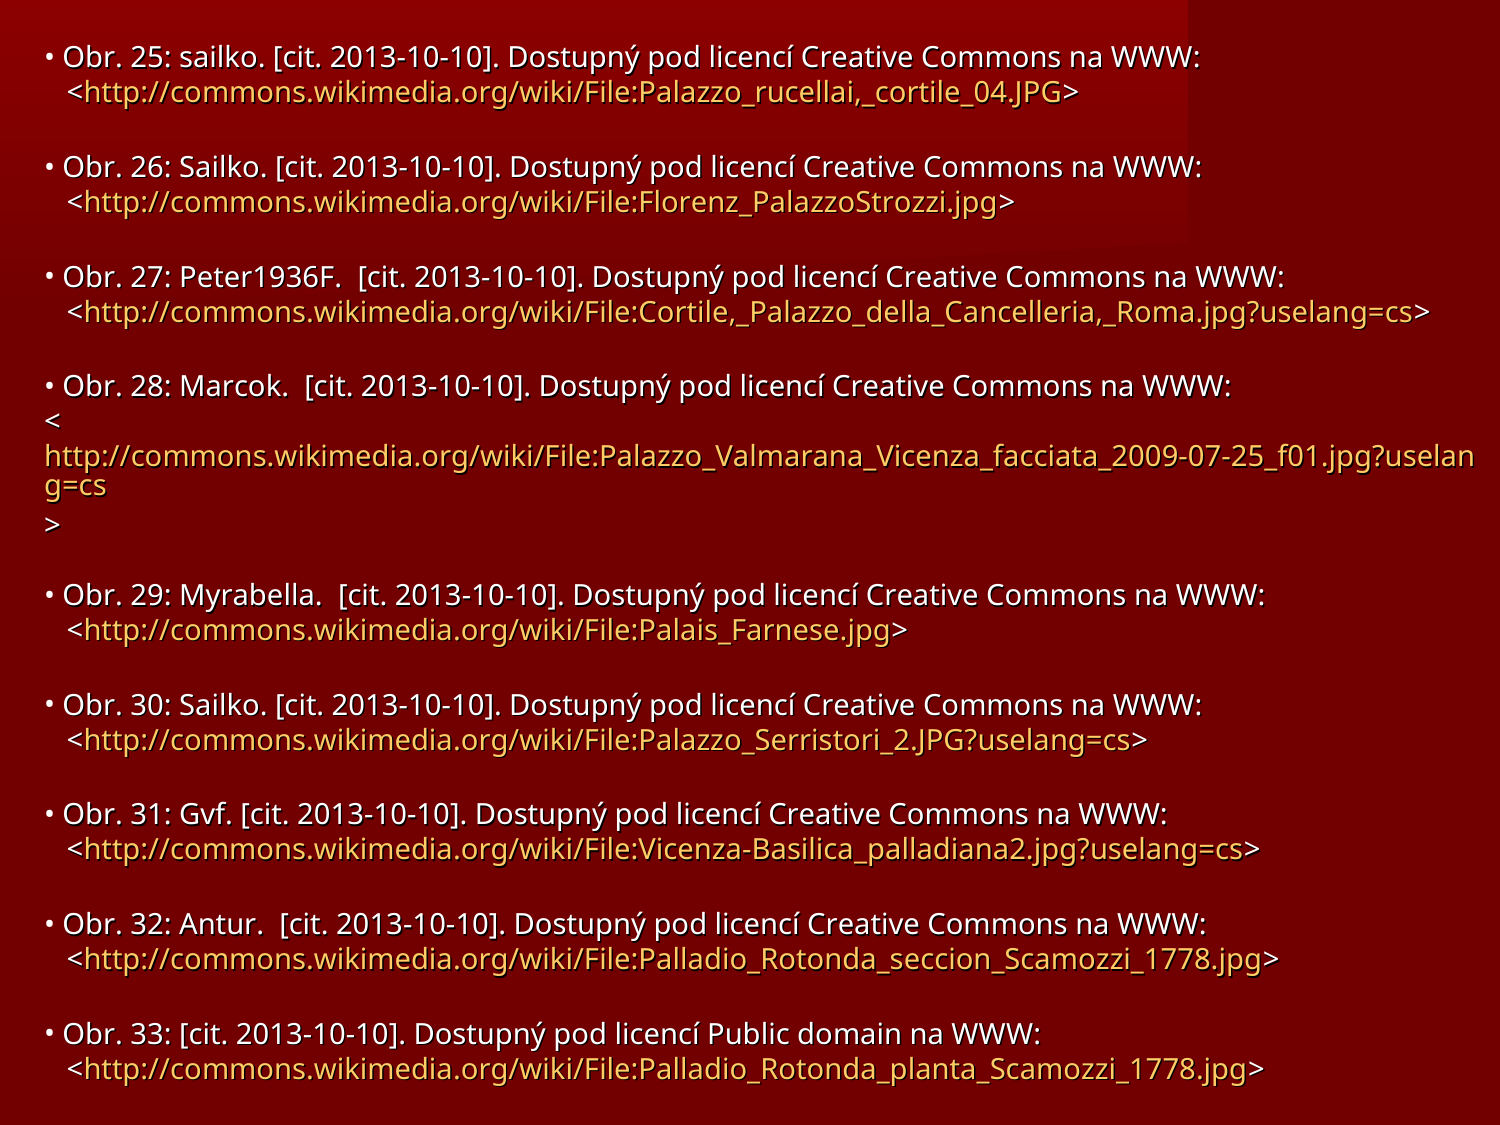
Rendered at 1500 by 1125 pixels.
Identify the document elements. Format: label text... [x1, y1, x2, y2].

text_box Obr. 25: sailko. [cit. 2013-10-10]. Dostupný pod licencí Creative Commons na WWW: <http://commons.wikimedia.org/wiki/File:Palazzo_rucellai,_cortile_04.JPG> Obr. 26: Sailko. [cit. 2013-10-10]. Dostupný pod licencí Creative Commons na WWW: <http://commons.wikimedia.org/wiki/File:Florenz_PalazzoStrozzi.jpg> Obr. 27: Peter1936F. [cit. 2013-10-10]. Dostupný pod licencí Creative Commons na WWW: <http://commons.wikimedia.org/wiki/File:Cortile,_Palazzo_della_Cancelleria,_Roma.jpg?uselang=cs> Obr. 28: Marcok. [cit. 2013-10-10]. Dostupný pod licencí Creative Commons na WWW: <http://commons.wikimedia.org/wiki/File:Palazzo_Valmarana_Vicenza_facciata_2009-07-25_f01.jpg?uselang=cs> Obr. 29: Myrabella. [cit. 2013-10-10]. Dostupný pod licencí Creative Commons na WWW: <http://commons.wikimedia.org/wiki/File:Palais_Farnese.jpg> Obr. 30: Sailko. [cit. 2013-10-10]. Dostupný pod licencí Creative Commons na WWW: <http://commons.wikimedia.org/wiki/File:Palazzo_Serristori_2.JPG?uselang=cs> Obr. 31: Gvf. [cit. 2013-10-10]. Dostupný pod licencí Creative Commons na WWW: <http://commons.wikimedia.org/wiki/File:Vicenza-Basilica_palladiana2.jpg?uselang=cs> Obr. 32: Antur. [cit. 2013-10-10]. Dostupný pod licencí Creative Commons na WWW: <http://commons.wikimedia.org/wiki/File:Palladio_Rotonda_seccion_Scamozzi_1778.jpg> Obr. 33: [cit. 2013-10-10]. Dostupný pod licencí Public domain na WWW: <http://commons.wikimedia.org/wiki/File:Palladio_Rotonda_planta_Scamozzi_1778.jpg> Obr. 34: Philip Schäfer. [cit. 2013-10-10]. Dostupný pod licencí Creative Commons na WWW: <http://commons.wikimedia.org/wiki/File:La_Rotonda.png> [29, 30, 1500, 1125]
